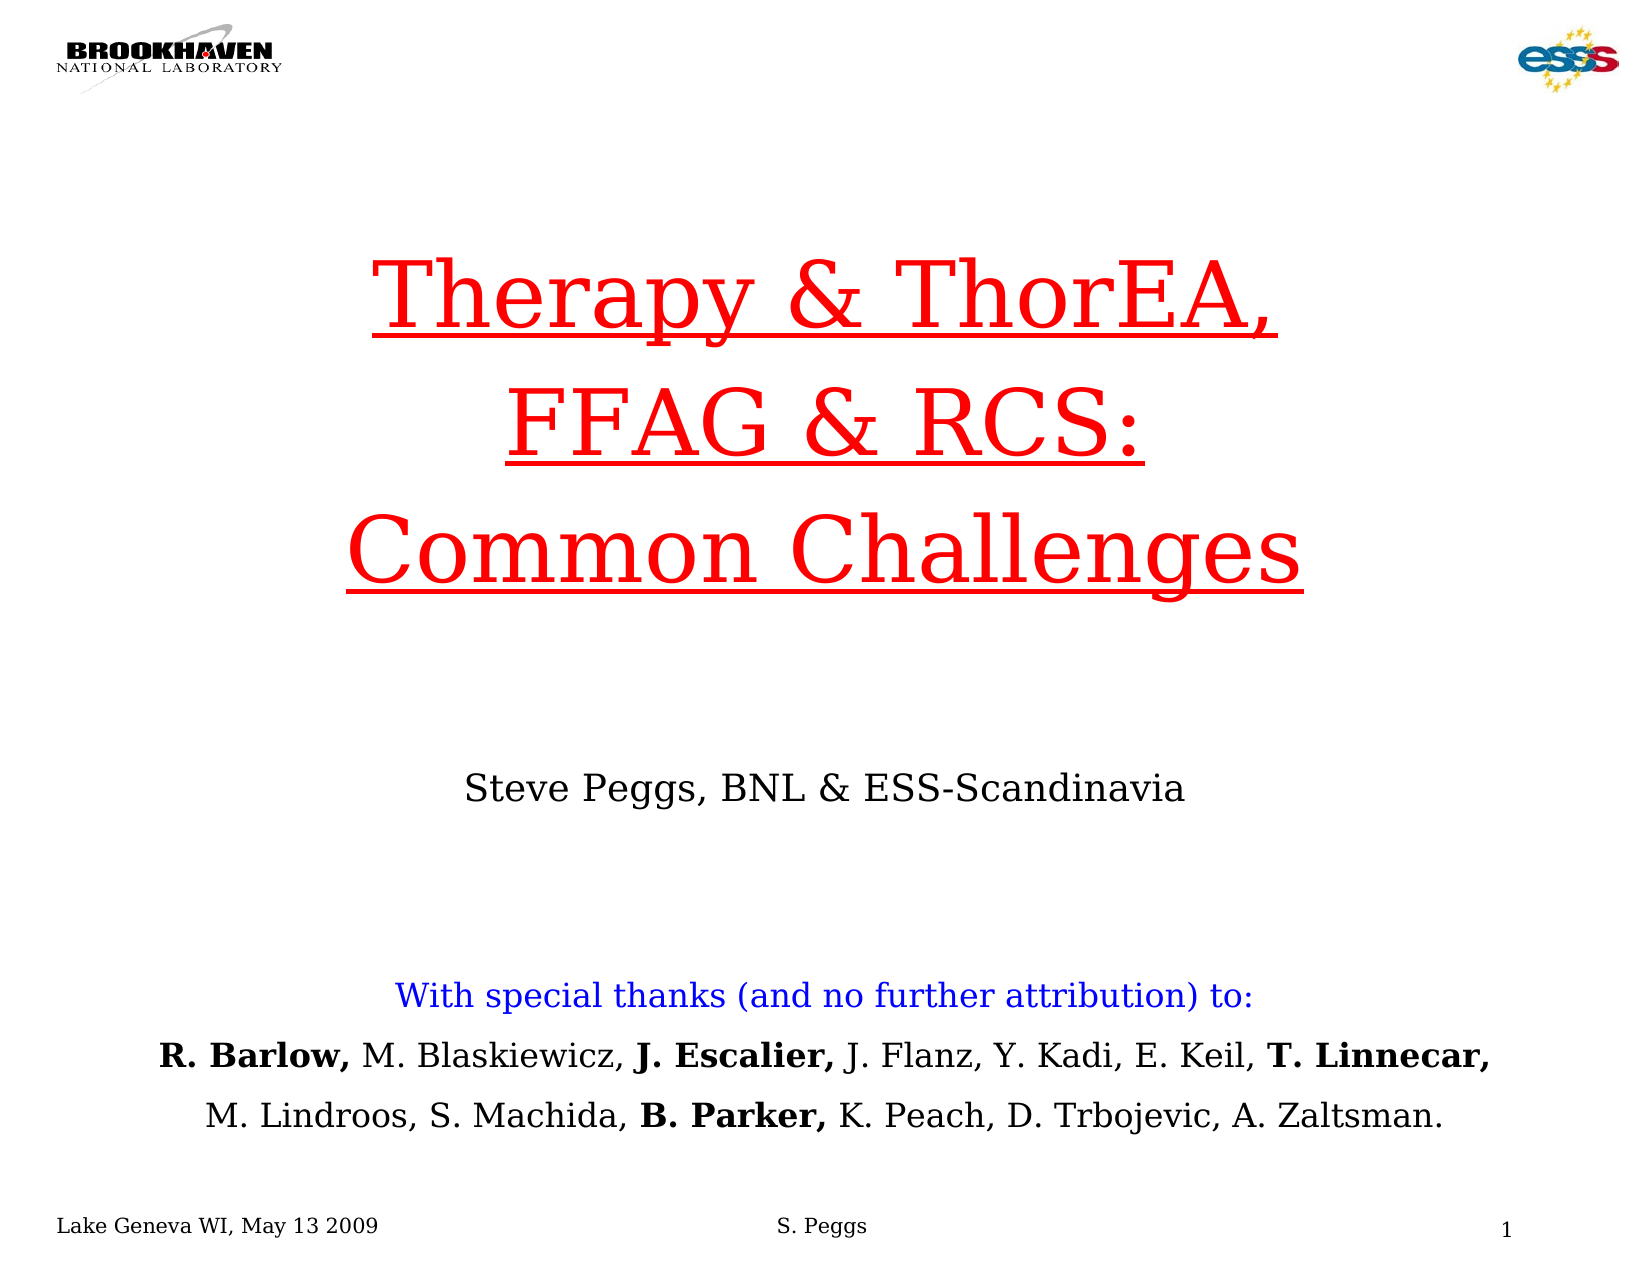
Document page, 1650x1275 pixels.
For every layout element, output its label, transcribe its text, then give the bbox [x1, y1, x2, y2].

text_box With special thanks (and no further attribution) to: R. Barlow, M. Blaskiewicz, J. Escalier, J. Flanz, Y. Kadi, E. Keil, T. Linnecar, M. Lindroos, S. Machida, B. Parker, K. Peach, D. Trbojevic, A. Zaltsman. [45, 976, 1605, 1168]
picture [1555, 52, 1566, 57]
text_box Therapy & ThorEA, FFAG & RCS: Common Challenges Steve Peggs, BNL & ESS-Scandinavia [109, 144, 1541, 873]
picture [1518, 25, 1619, 93]
picture [56, 24, 282, 94]
